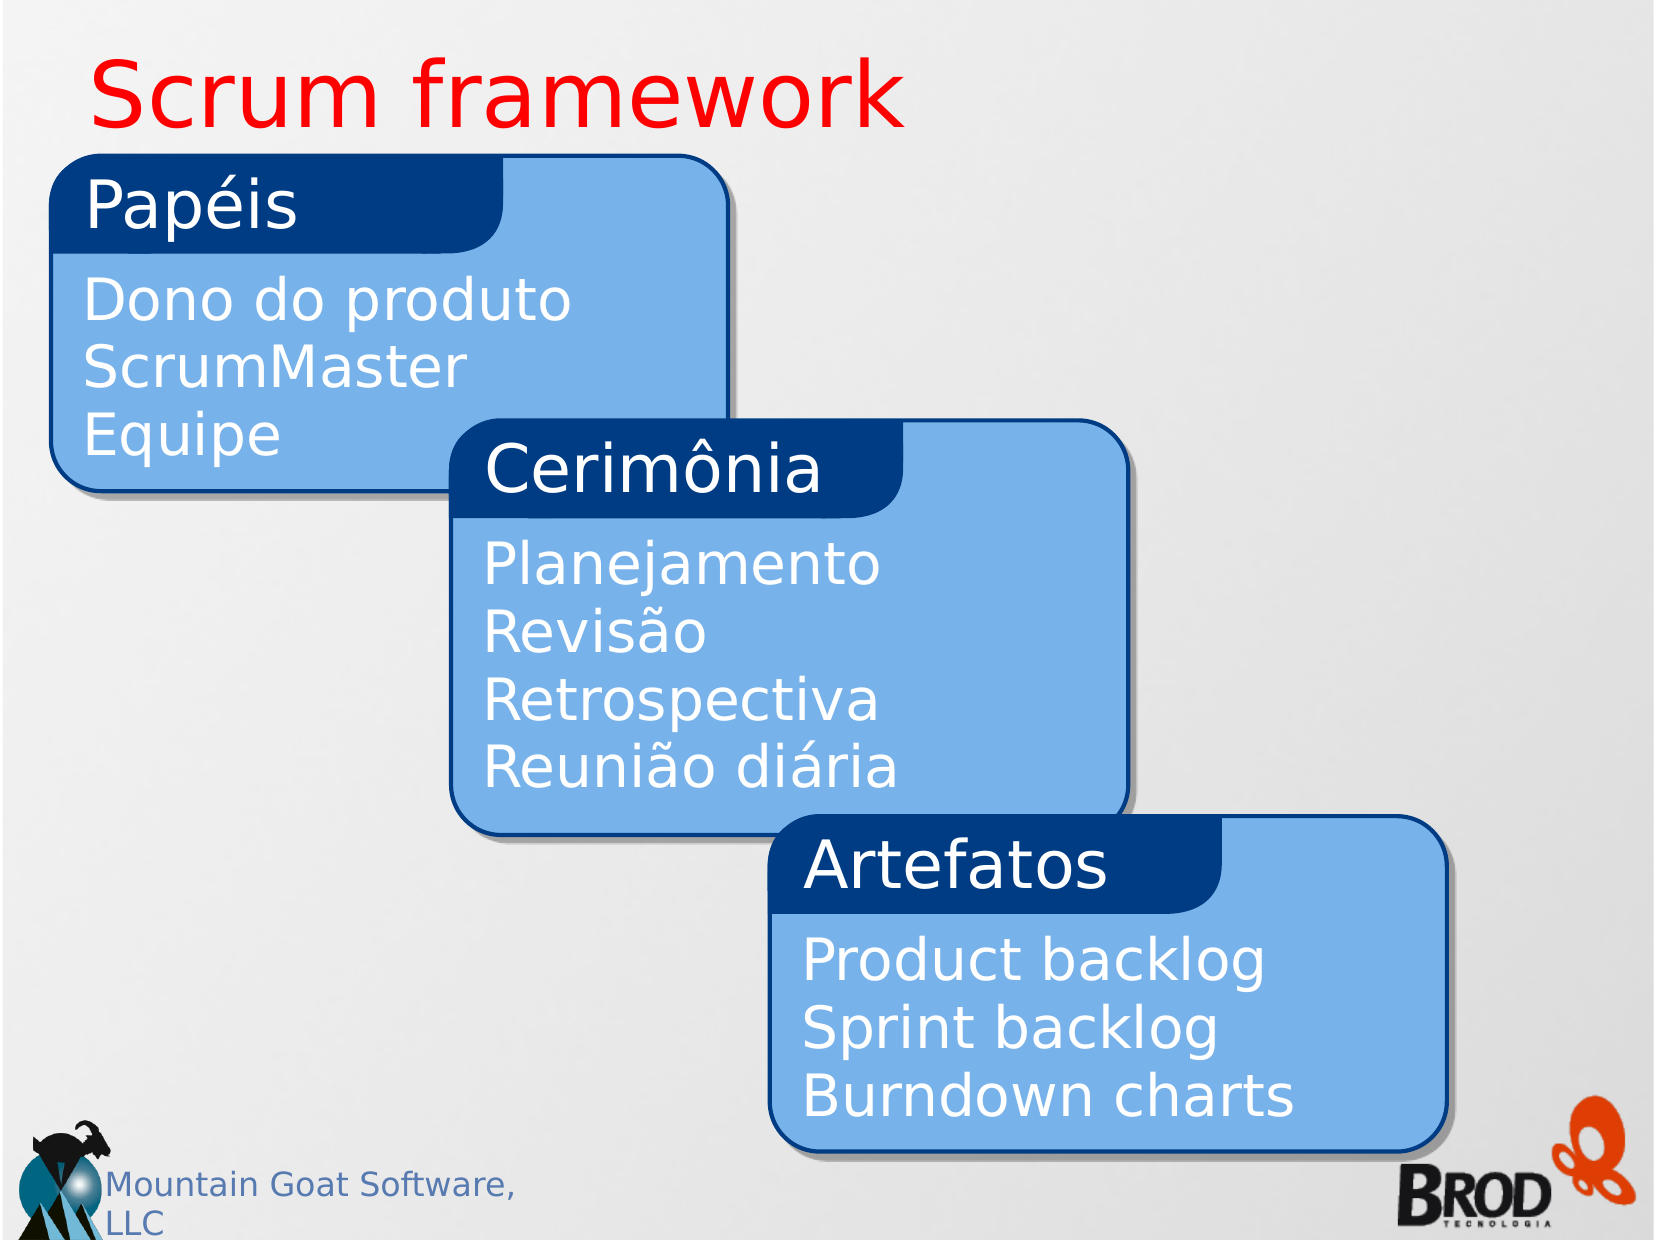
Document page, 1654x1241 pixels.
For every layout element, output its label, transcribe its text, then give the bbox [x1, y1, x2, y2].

text_box Dono do produto ScrumMaster Equipe [73, 257, 639, 475]
text_box Product backlog Sprint backlog Burndown charts [792, 918, 1412, 1135]
text_box [48, 156, 1447, 1152]
title Scrum framework [82, 35, 1571, 156]
text_box Artefatos [794, 818, 1143, 910]
text_box Cerimônia [476, 422, 935, 515]
picture [2, 0, 1654, 1241]
text_box Planejamento Revisão Retrospectiva Reunião diária [473, 522, 1200, 806]
text_box Papéis [76, 157, 424, 250]
